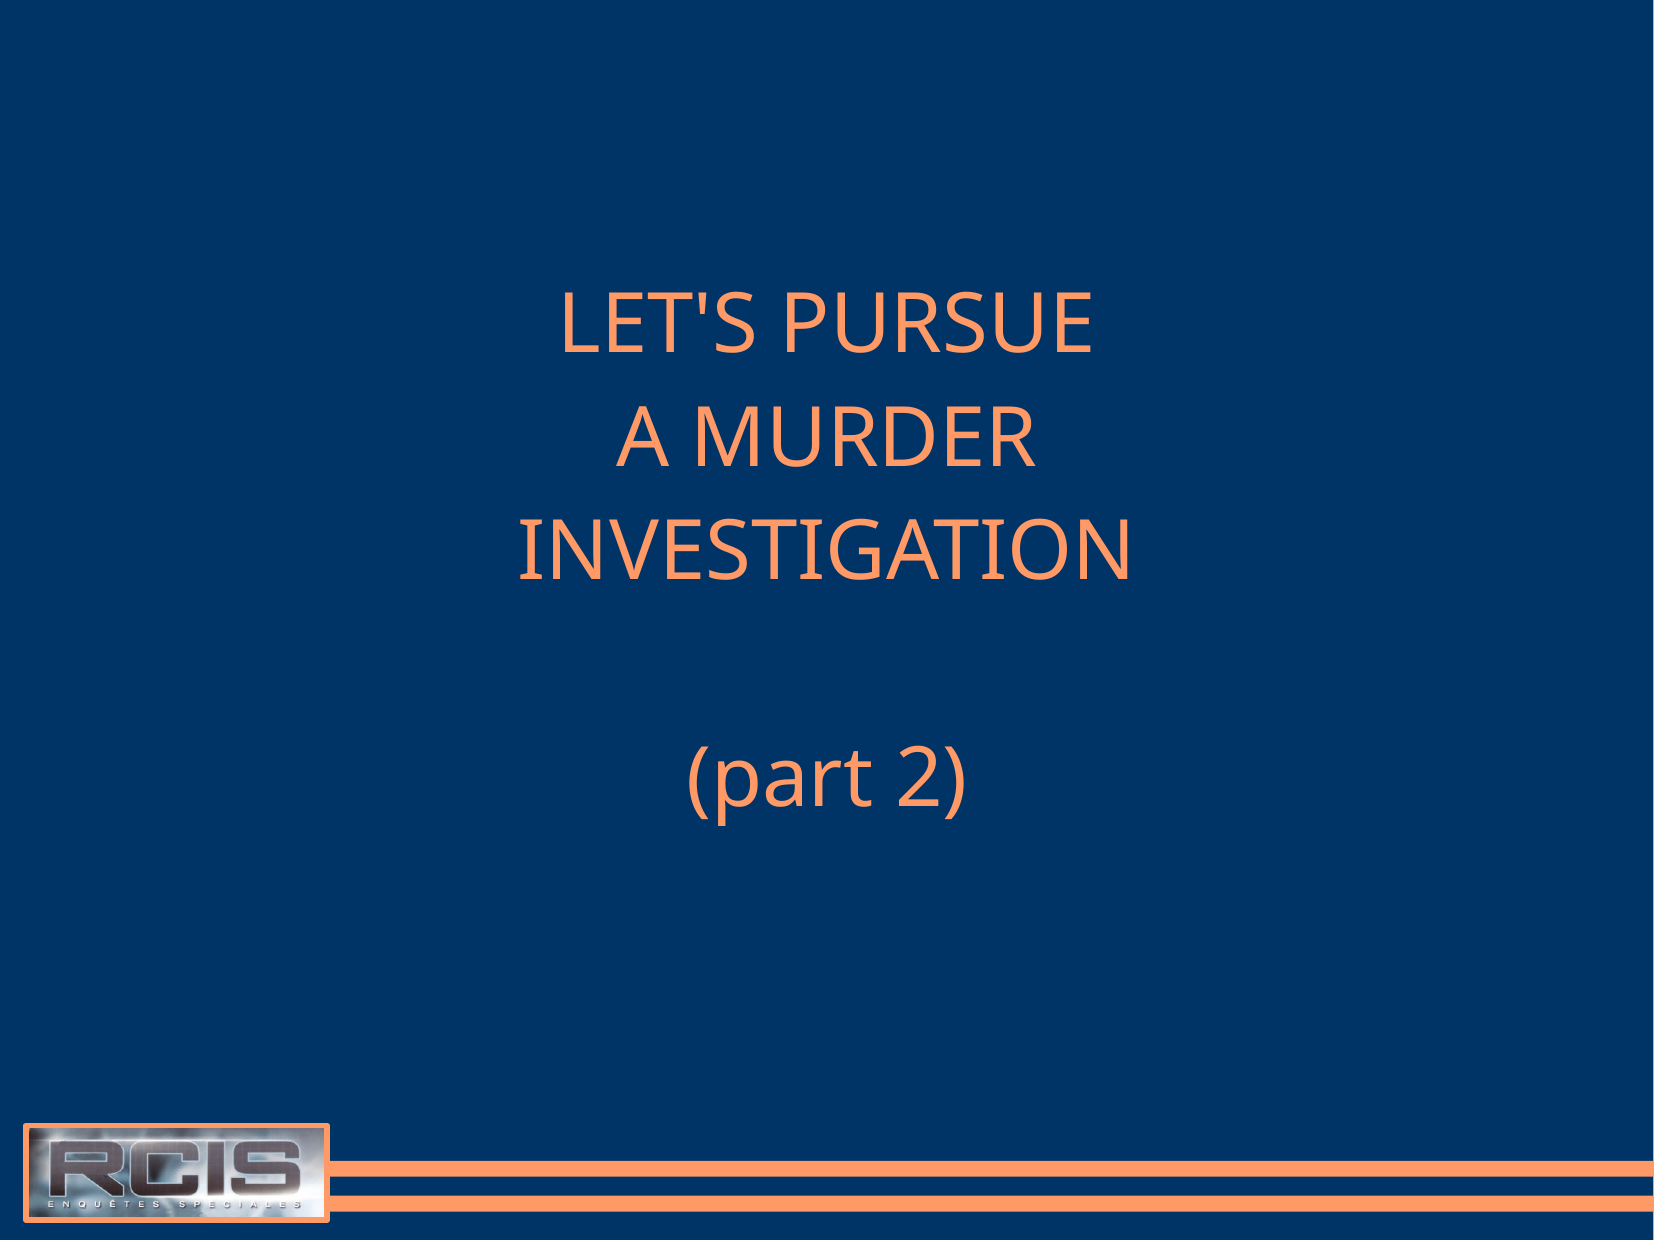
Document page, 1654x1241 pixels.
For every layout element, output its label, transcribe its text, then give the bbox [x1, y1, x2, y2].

picture [28, 1128, 179, 1218]
text_box LET'S PURSUE A MURDER INVESTIGATION (part 2) [179, 256, 1475, 1241]
